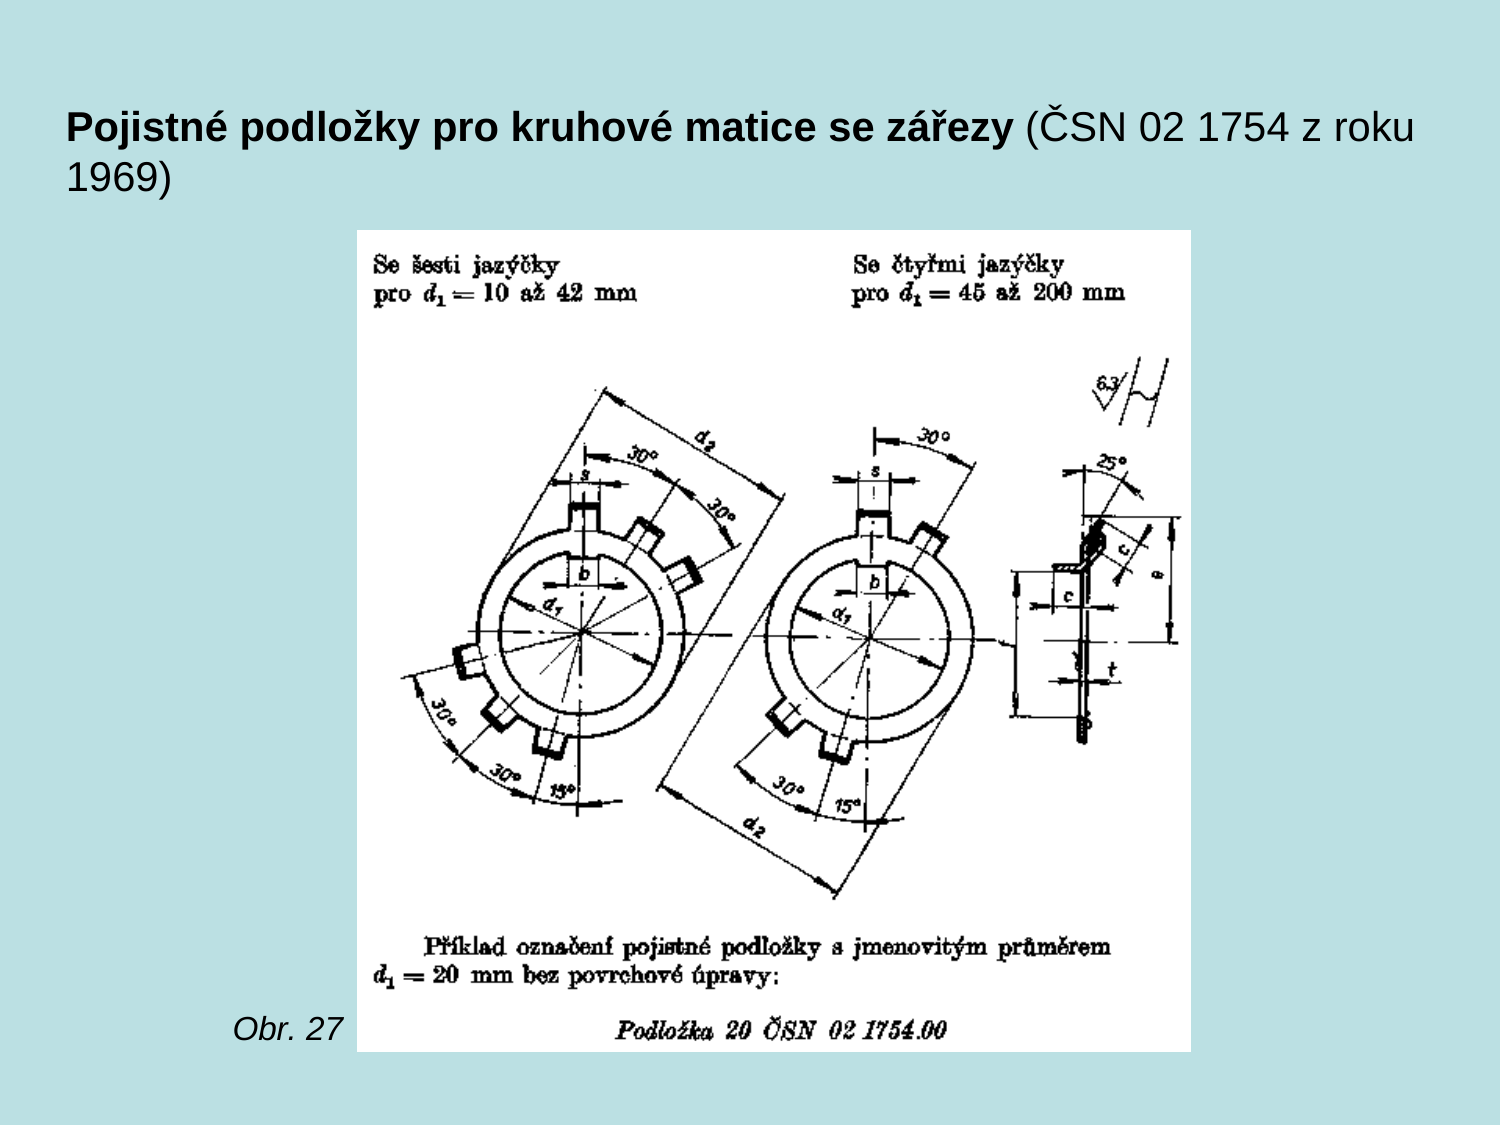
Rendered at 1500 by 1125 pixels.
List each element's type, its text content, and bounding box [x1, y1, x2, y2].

text_box Obr. 27 [219, 1006, 357, 1047]
text_box Pojistné podložky pro kruhové matice se zářezy (ČSN 02 1754 z roku 1969) [65, 99, 1432, 201]
picture [357, 230, 1191, 1052]
